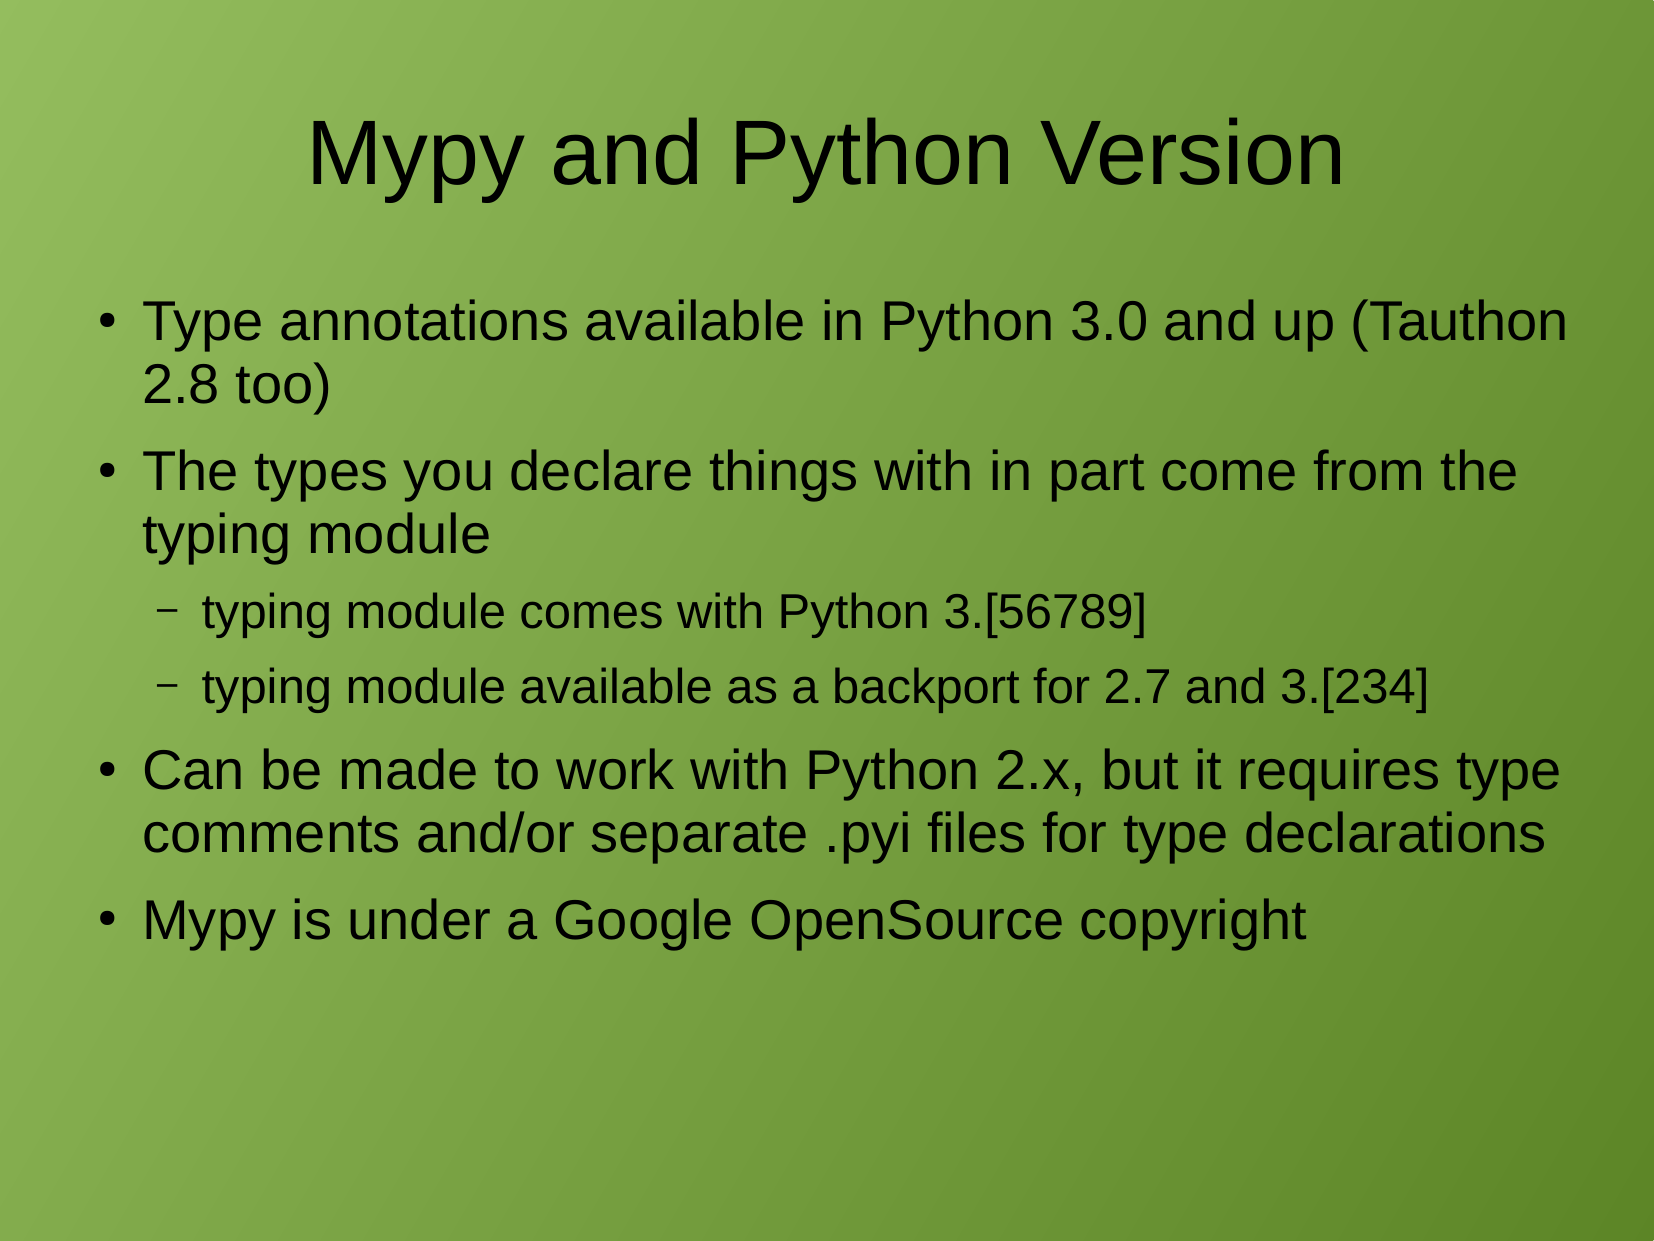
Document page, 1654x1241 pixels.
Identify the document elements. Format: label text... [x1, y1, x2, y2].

list Type annotations available in Python 3.0 and up (Tauthon 2.8 too) The types you declare things with in part come from the typing module typing module comes with Python 3.[56789] typing module available as a backport for 2.7 and 3.[234] Can be made to work with Python 2.x, but it requires type comments and/or separate .pyi files for type declarations Mypy is under a Google OpenSource copyright [82, 290, 1571, 1010]
title Mypy and Python Version [82, 49, 1571, 257]
